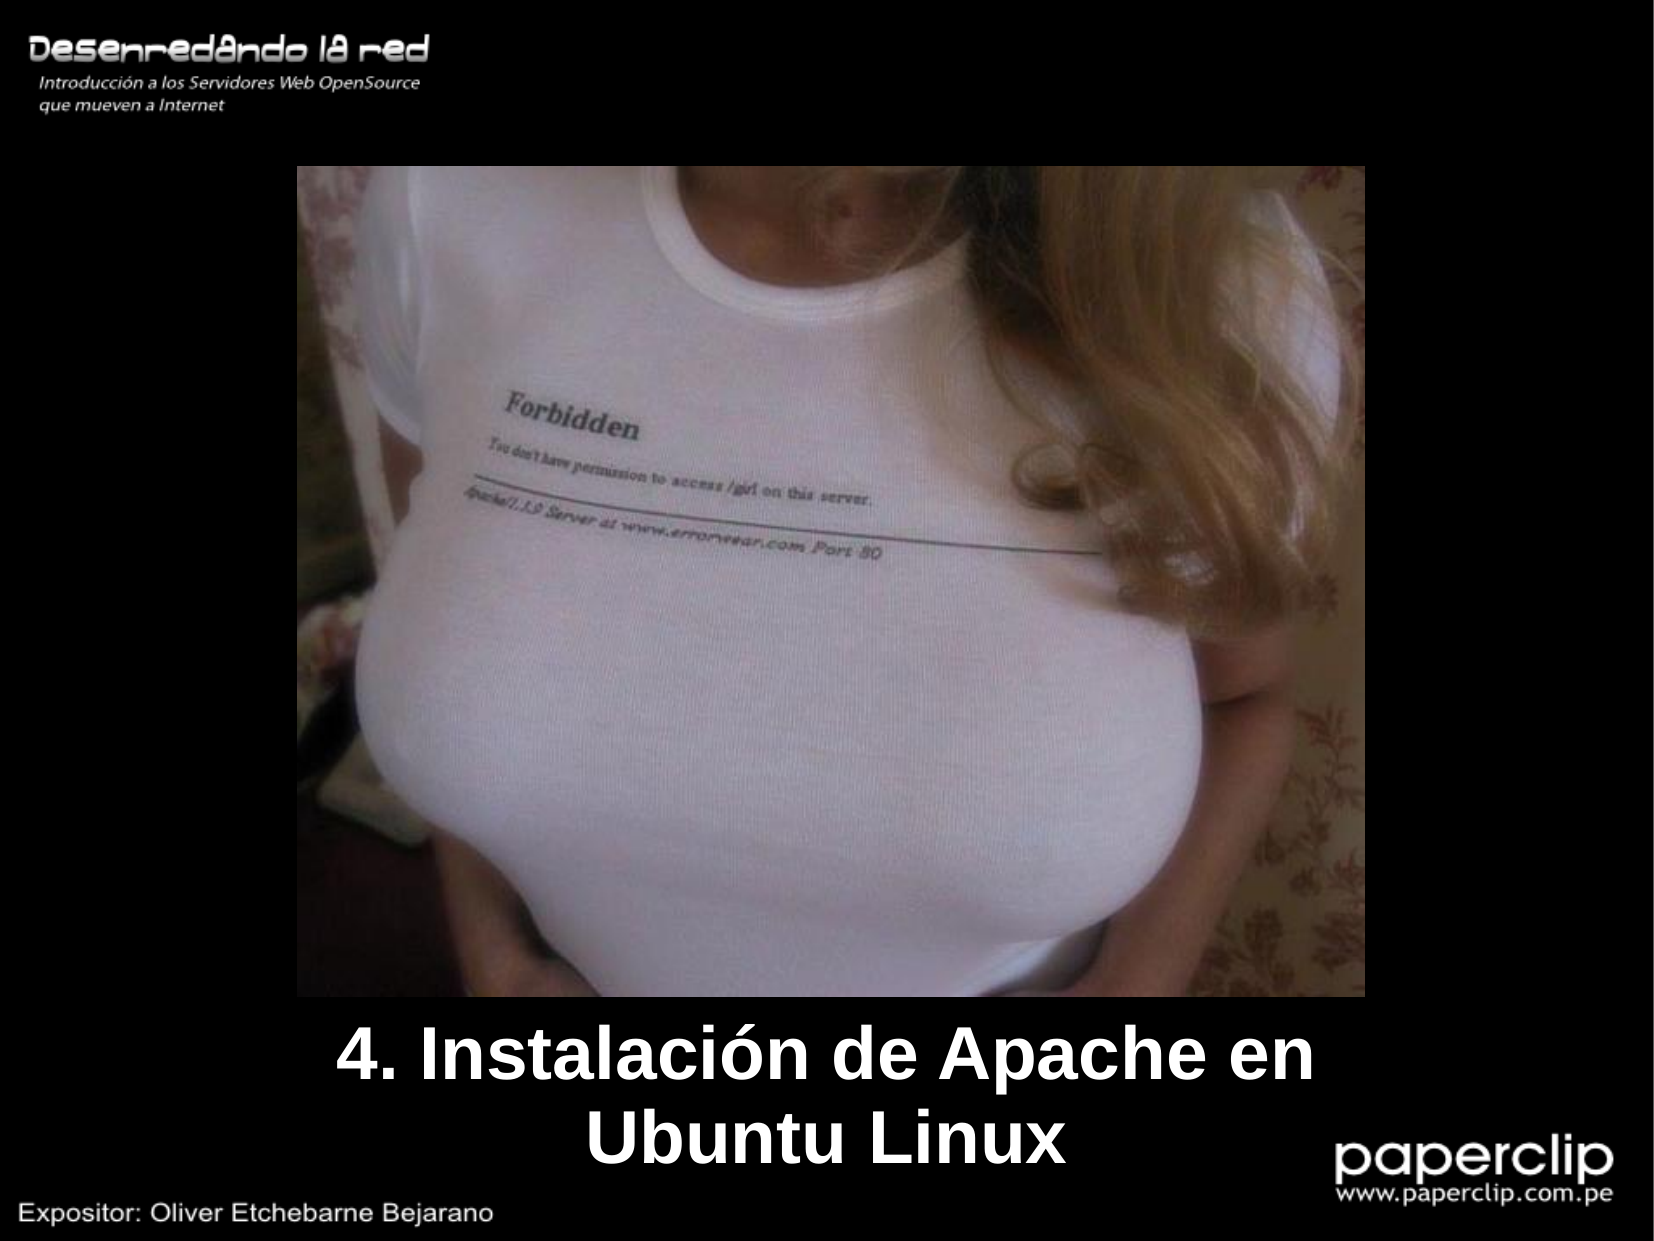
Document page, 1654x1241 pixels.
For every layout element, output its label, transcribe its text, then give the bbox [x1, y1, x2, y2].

text_box 4. Instalación de Apache en Ubuntu Linux [222, 1003, 1431, 1187]
picture [0, 0, 1654, 1241]
